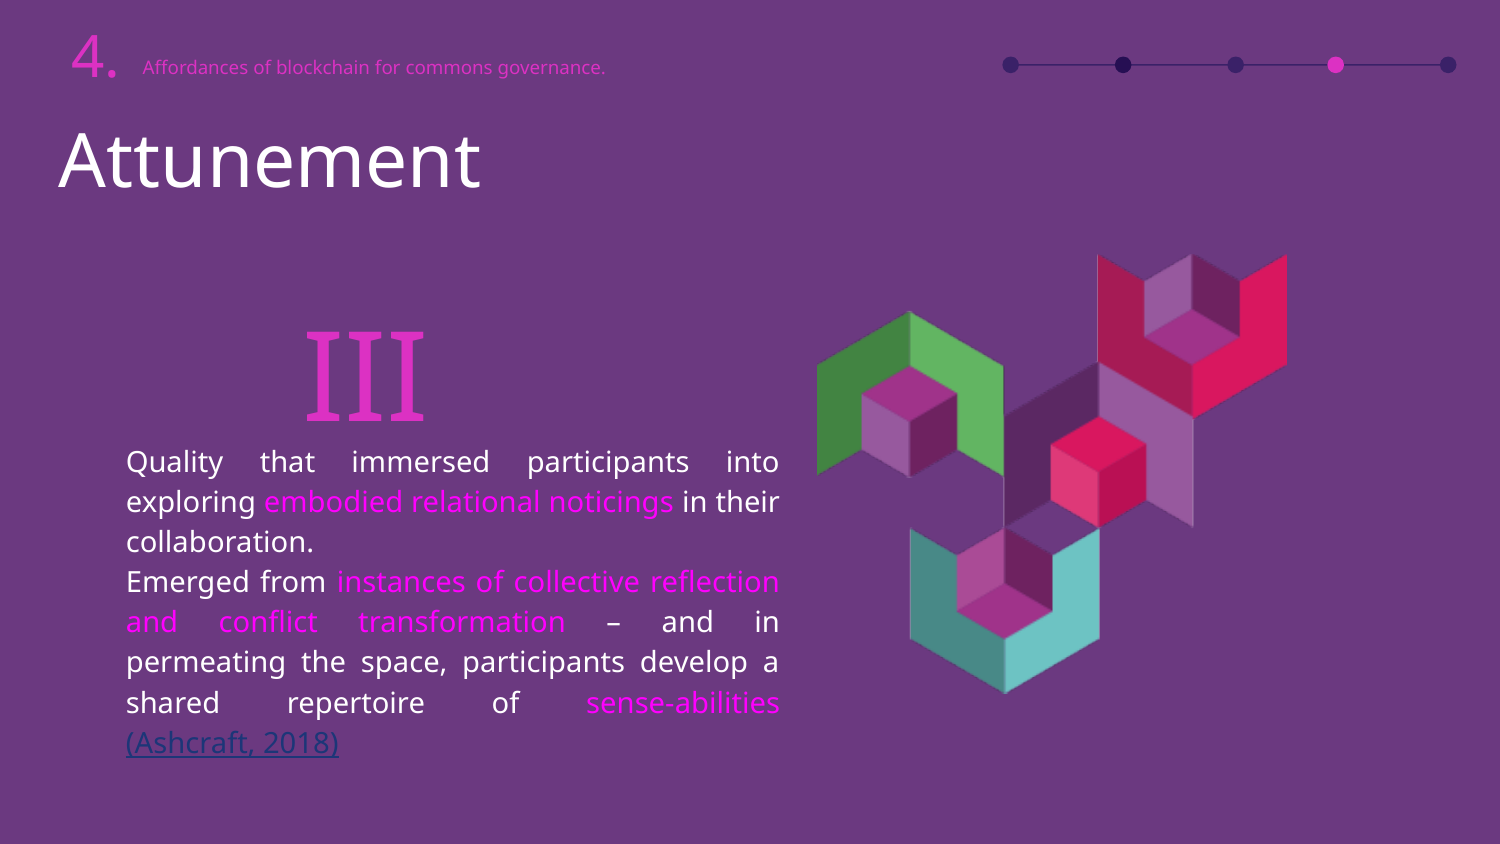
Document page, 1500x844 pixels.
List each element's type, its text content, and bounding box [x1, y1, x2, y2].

picture [817, 254, 1287, 694]
text_box 4. [56, 4, 165, 111]
text_box [1327, 56, 1345, 74]
text_box [1439, 56, 1457, 74]
text_box Affordances of blockchain for commons governance. [127, 40, 987, 89]
text_box III [287, 281, 489, 422]
text_box [1002, 56, 1019, 74]
text_box [1227, 56, 1244, 74]
text_box [1114, 56, 1132, 74]
subtitle Quality that immersed participants into exploring embodied relational noticings in their collaboration. Emerged from instances of collective reflection and conflict transformation – and in permeating the space, participants develop a shared repertoire of sense-abilities (Ashcraft, 2018) [110, 422, 796, 579]
text_box Attunement [43, 97, 863, 305]
